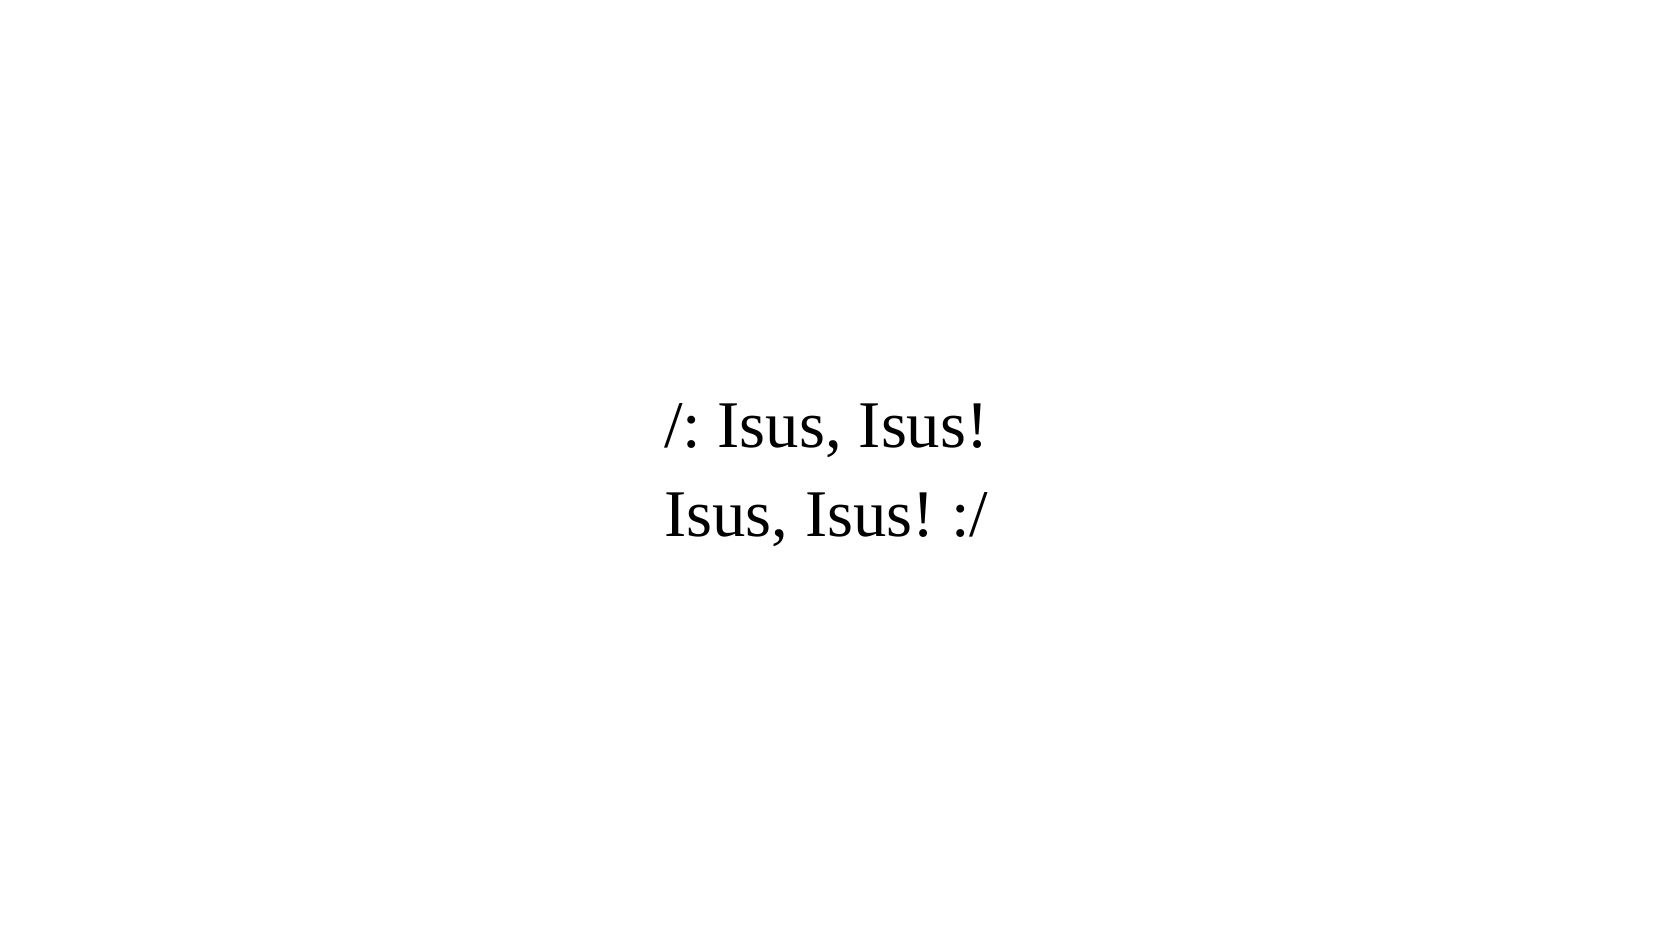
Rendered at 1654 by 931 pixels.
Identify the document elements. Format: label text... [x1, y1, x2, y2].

subtitle /: Isus, Isus! Isus, Isus! :/ [300, 150, 1354, 781]
